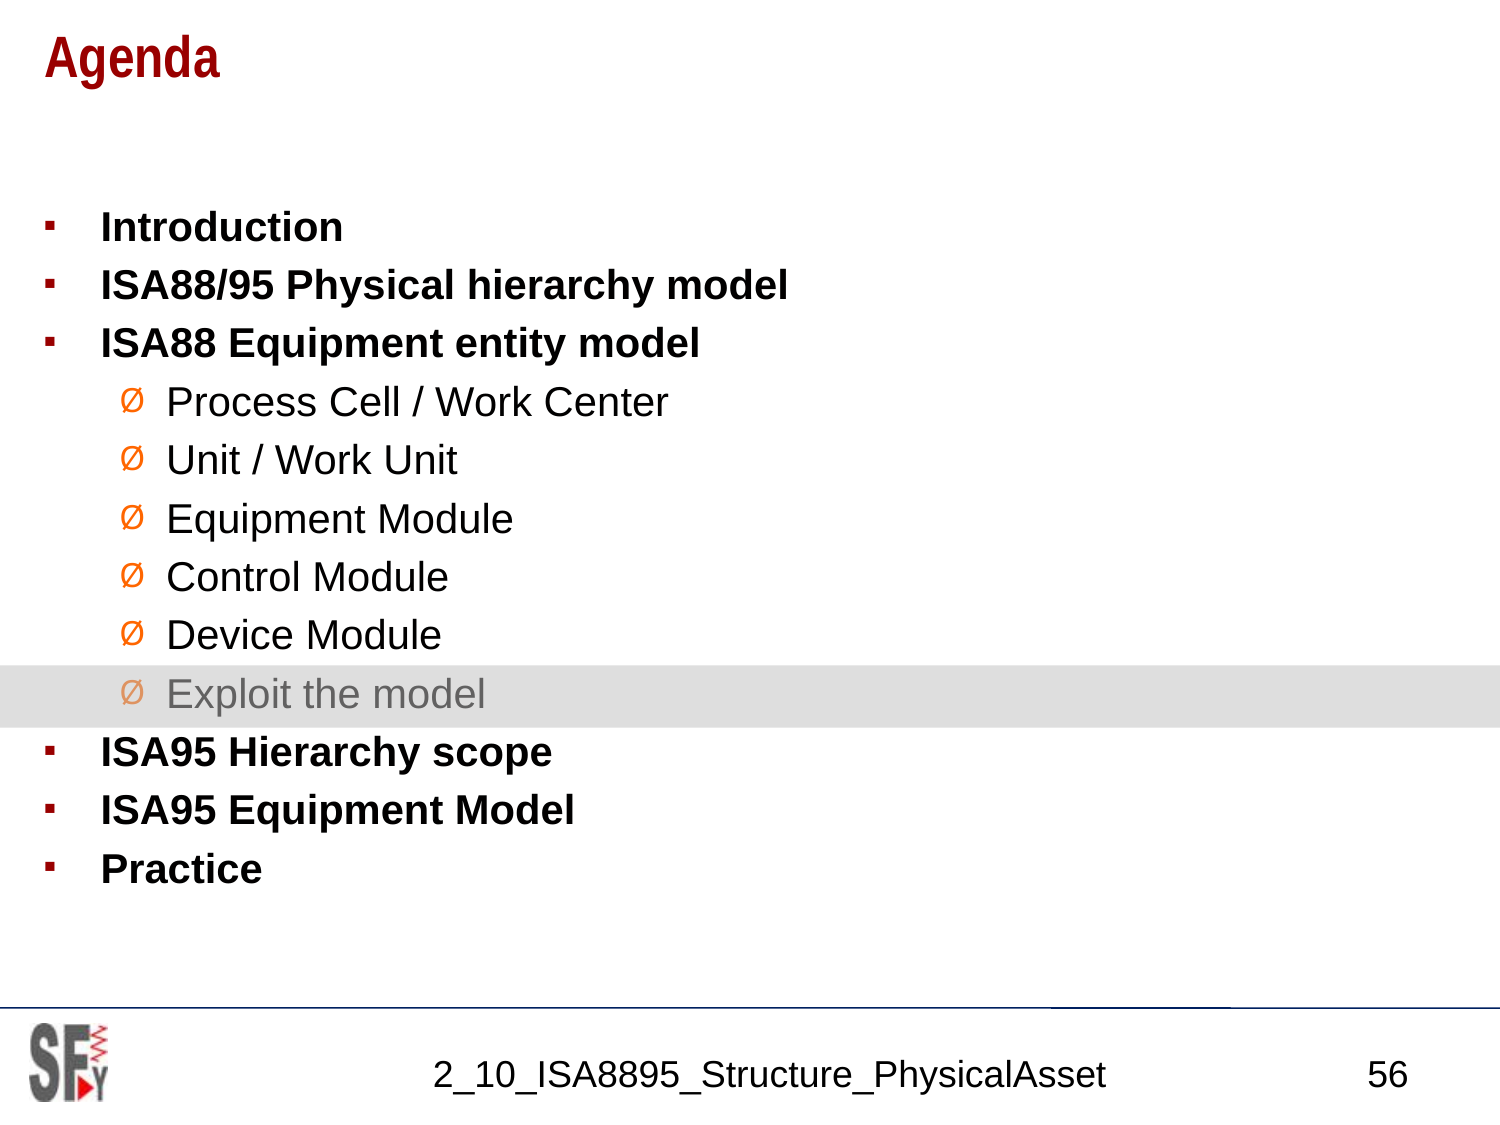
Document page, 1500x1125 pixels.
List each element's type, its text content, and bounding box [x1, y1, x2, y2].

title Agenda [29, 12, 1471, 138]
list Introduction ISA88/95 Physical hierarchy model ISA88 Equipment entity model Process Cell / Work Center Unit / Work Unit Equipment Module Control Module Device Module Exploit the model ISA95 Hierarchy scope ISA95 Equipment Model Practice [29, 728, 1471, 988]
list Introduction ISA88/95 Physical hierarchy model ISA88 Equipment entity model Process Cell / Work Center Unit / Work Unit Equipment Module Control Module Device Module Exploit the model ISA95 Hierarchy scope ISA95 Equipment Model Practice [29, 184, 1471, 665]
picture [29, 1023, 108, 1102]
text_box [0, 665, 1500, 728]
slide_number <numéro> [1352, 1034, 1490, 1103]
footer 2_10_ISA8895_Structure_PhysicalAsset [417, 1034, 1352, 1103]
